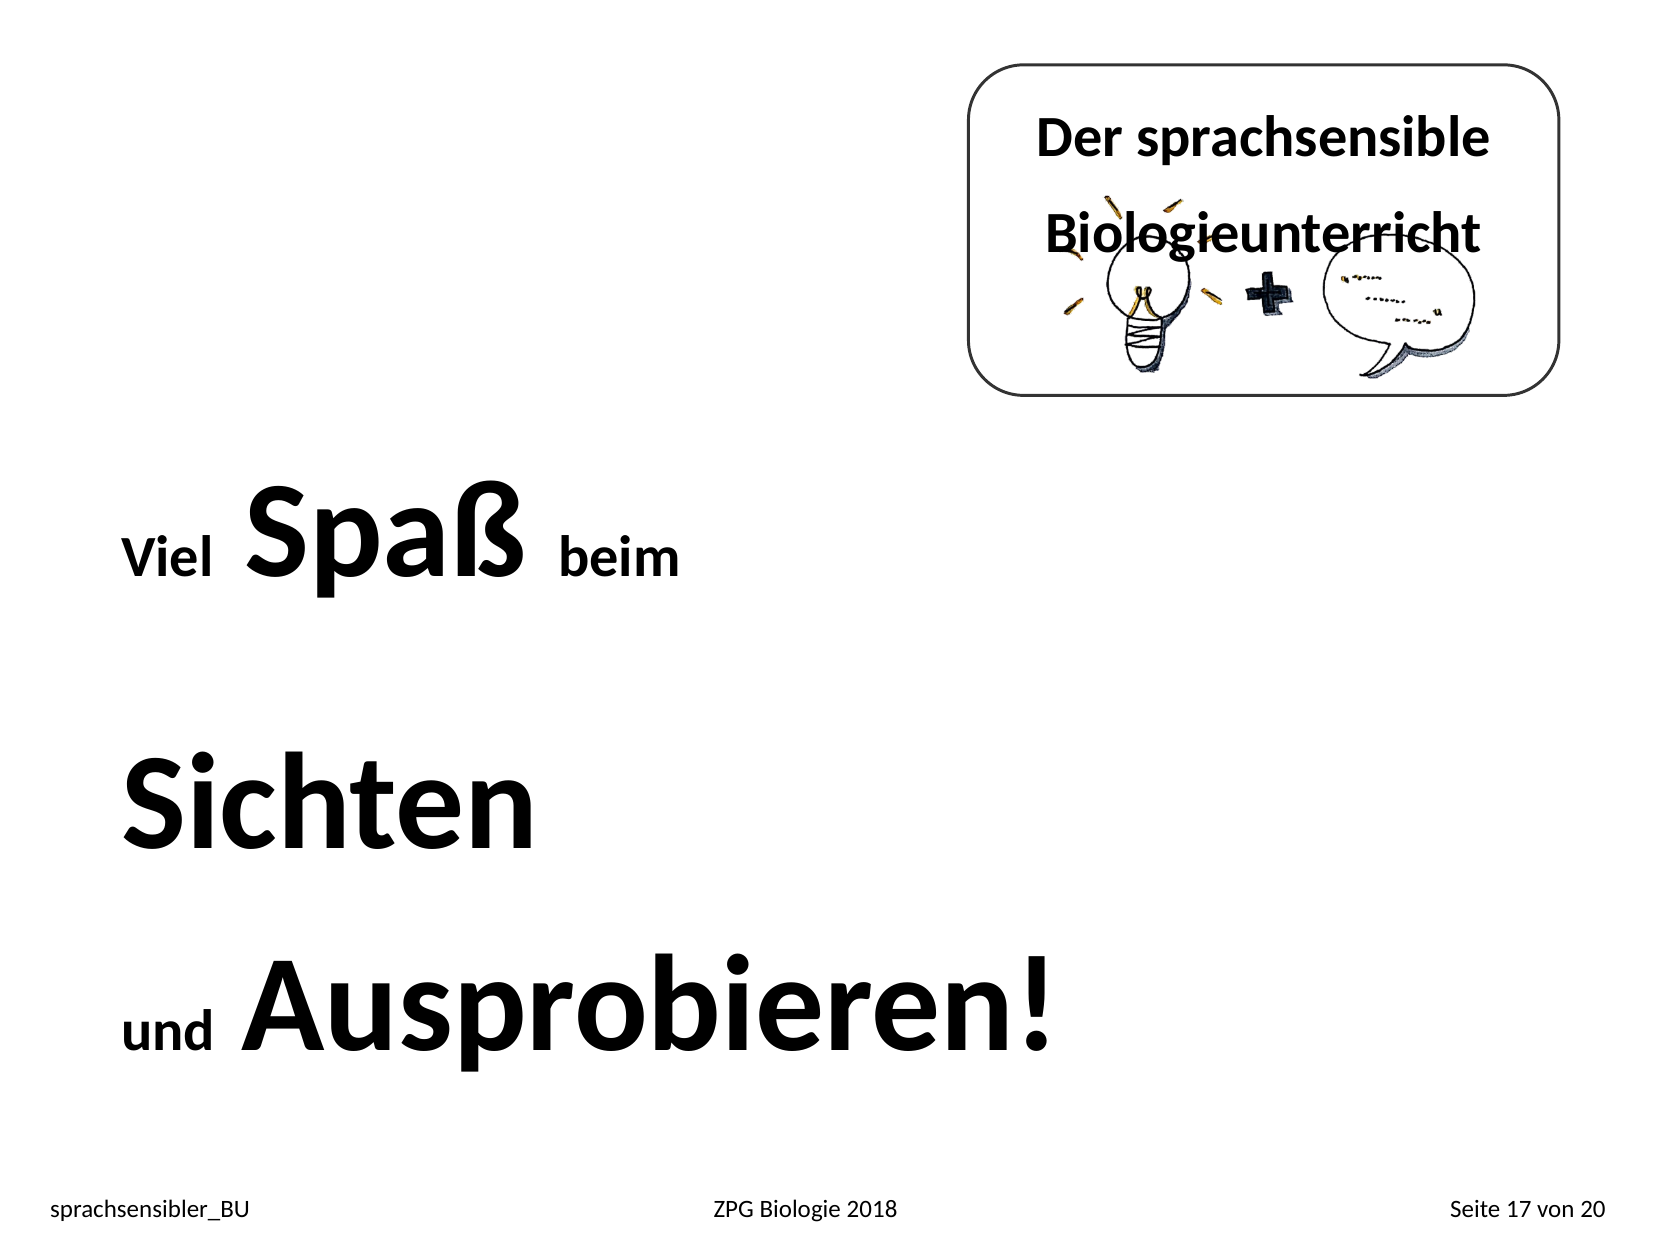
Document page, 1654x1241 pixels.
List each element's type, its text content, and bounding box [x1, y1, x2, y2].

text_box Der sprachsensible Biologieunterricht [968, 64, 1559, 396]
text_box sprachsensibler_BU ZPG Biologie 2018 Seite 17 von 20 [35, 1185, 1654, 1229]
text_box Viel Spaß beim Sichten und Ausprobieren! [106, 430, 1568, 1189]
